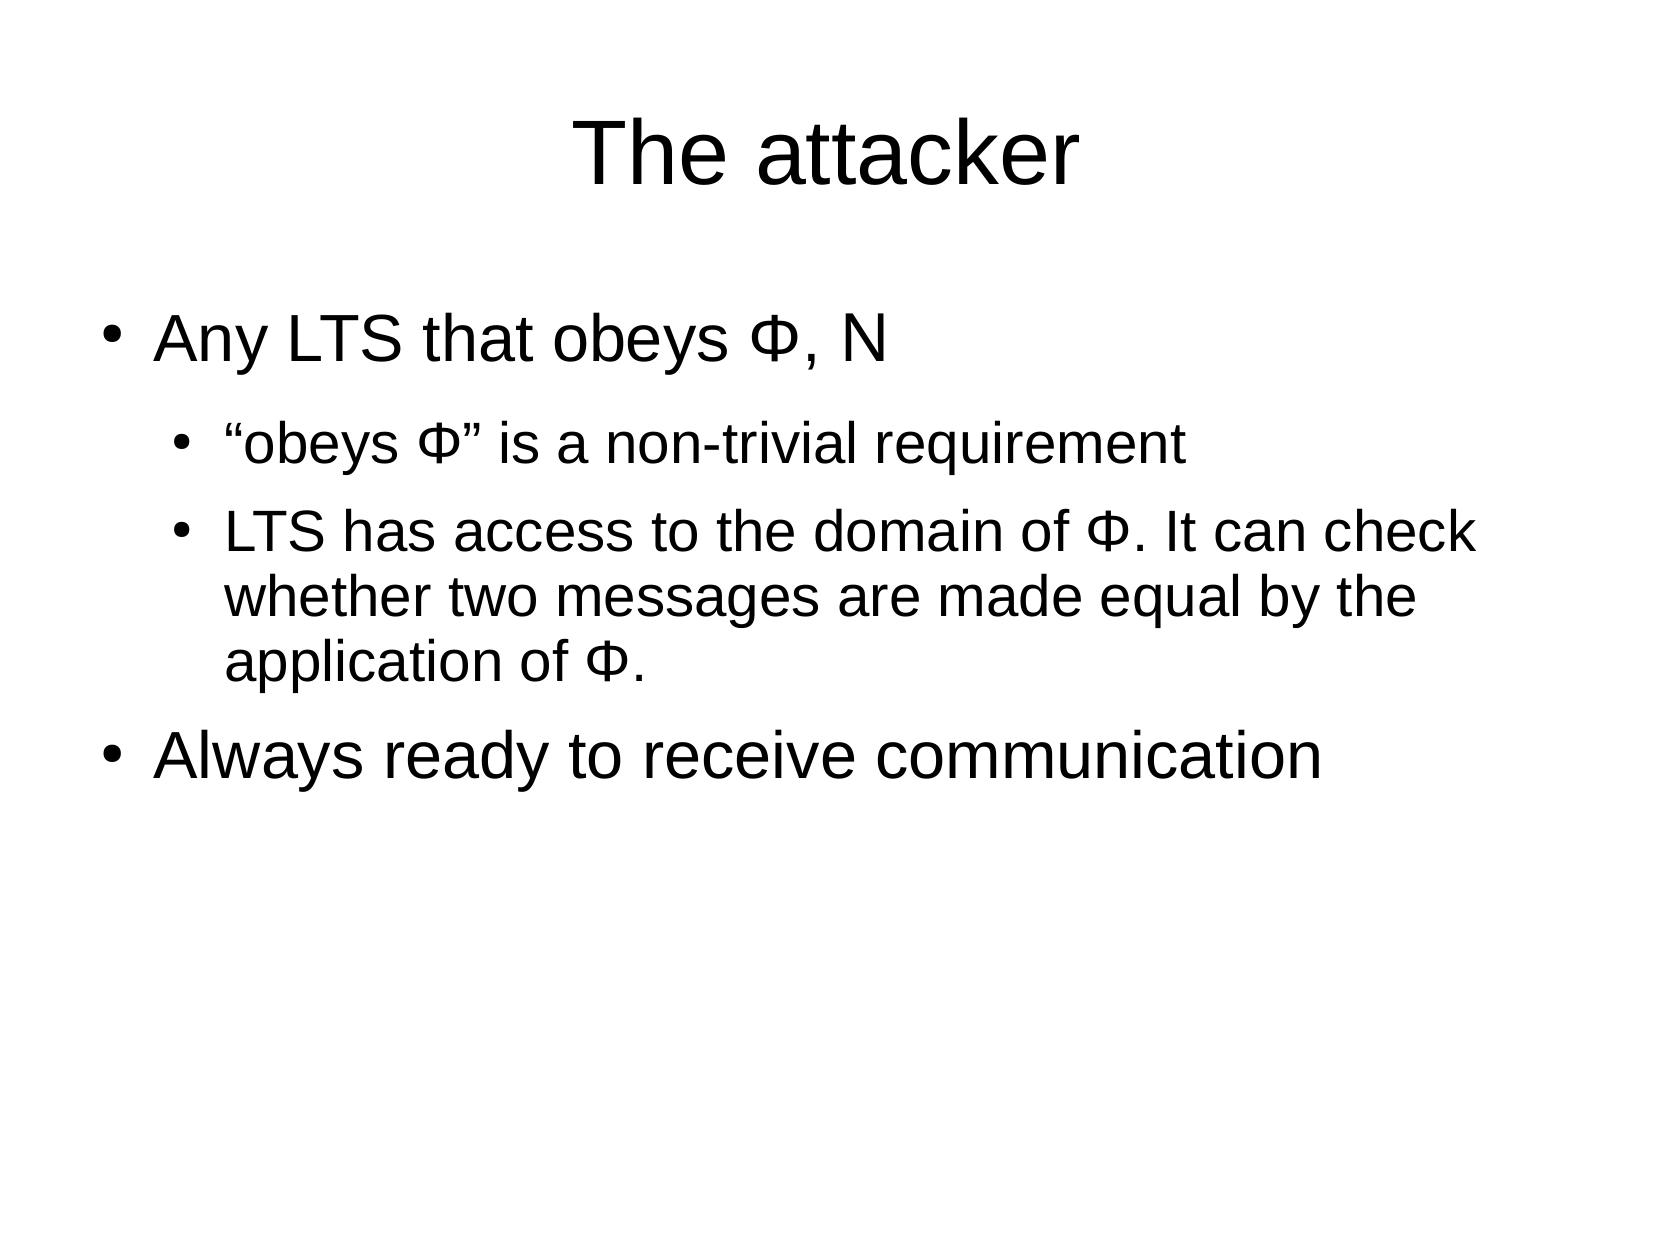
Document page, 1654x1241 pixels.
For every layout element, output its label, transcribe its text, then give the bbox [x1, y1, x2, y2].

list Any LTS that obeys Φ, N “obeys Φ” is a non-trivial requirement LTS has access to the domain of Φ. It can check whether two messages are made equal by the application of Φ. Always ready to receive communication [82, 290, 1571, 1109]
title The attacker [82, 49, 1571, 257]
